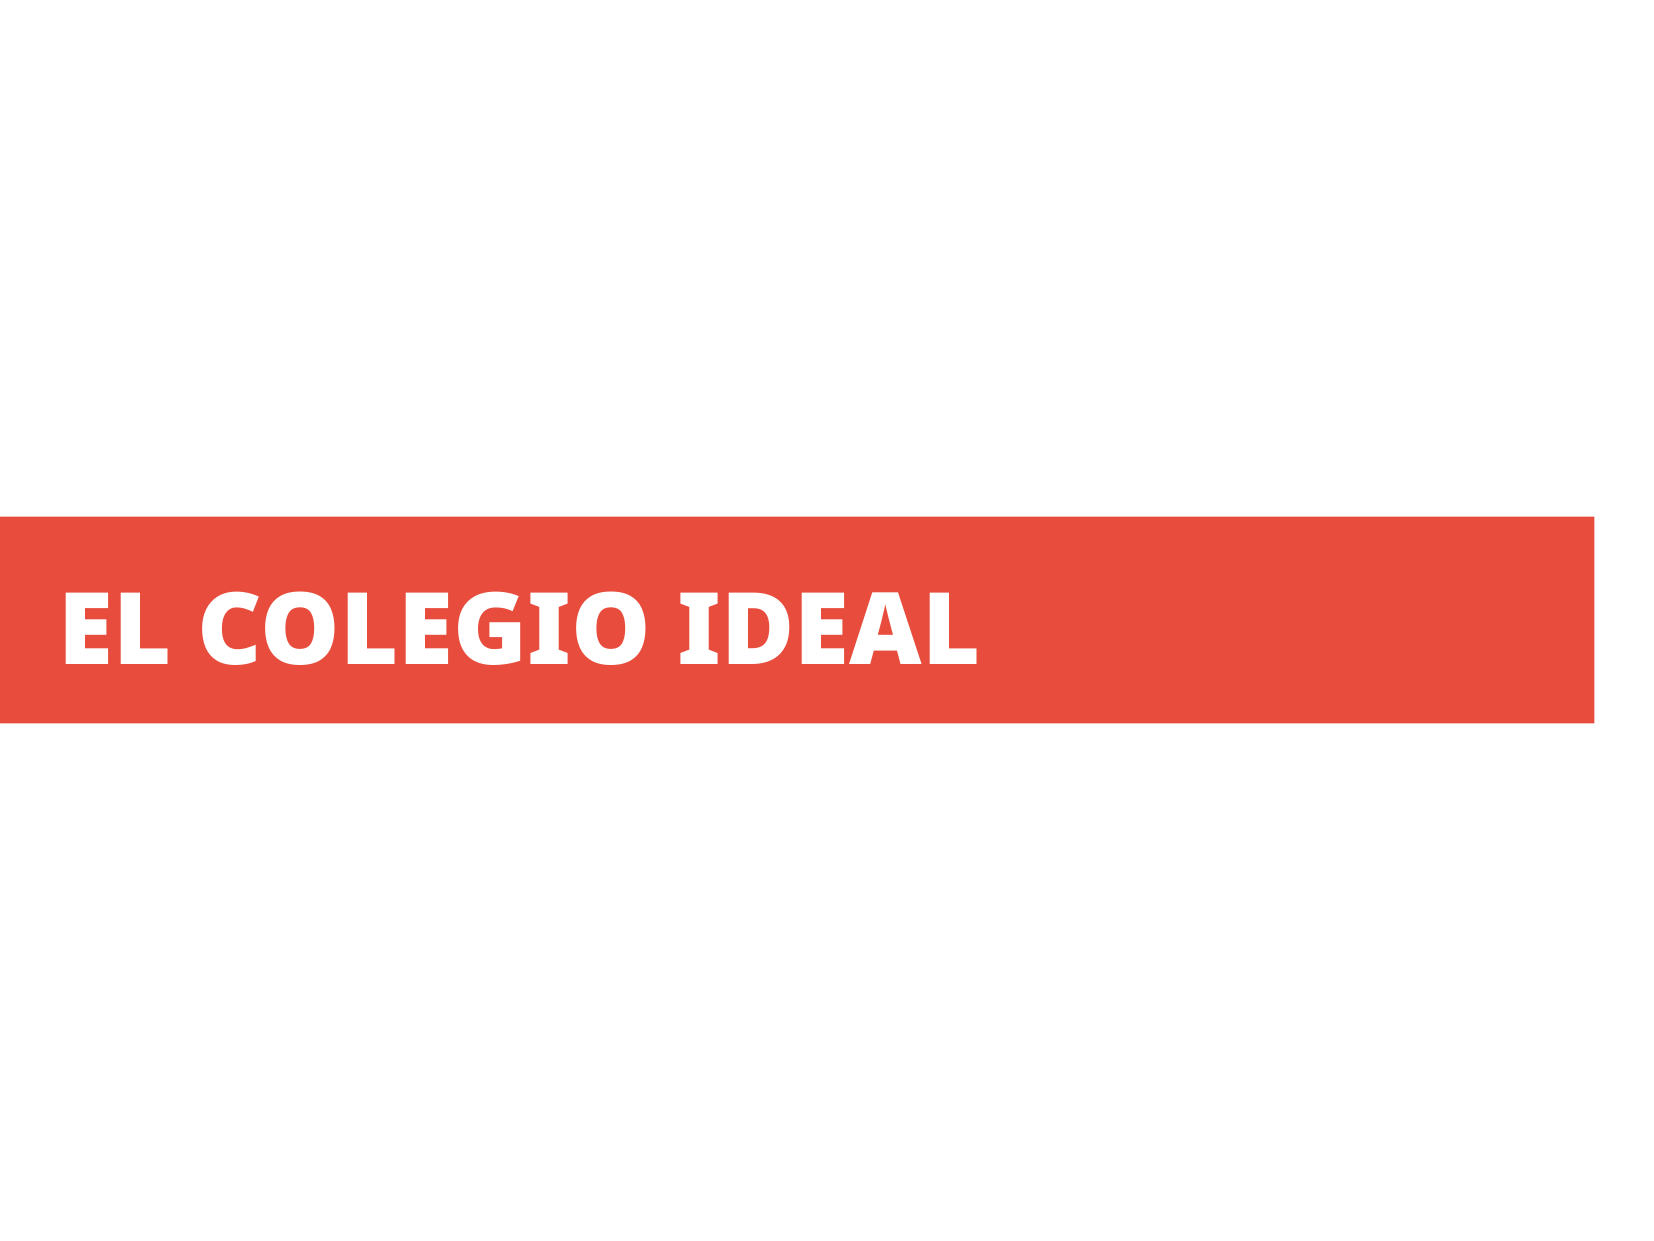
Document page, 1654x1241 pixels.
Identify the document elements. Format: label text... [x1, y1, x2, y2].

title EL COLEGIO IDEAL [59, 546, 1595, 694]
